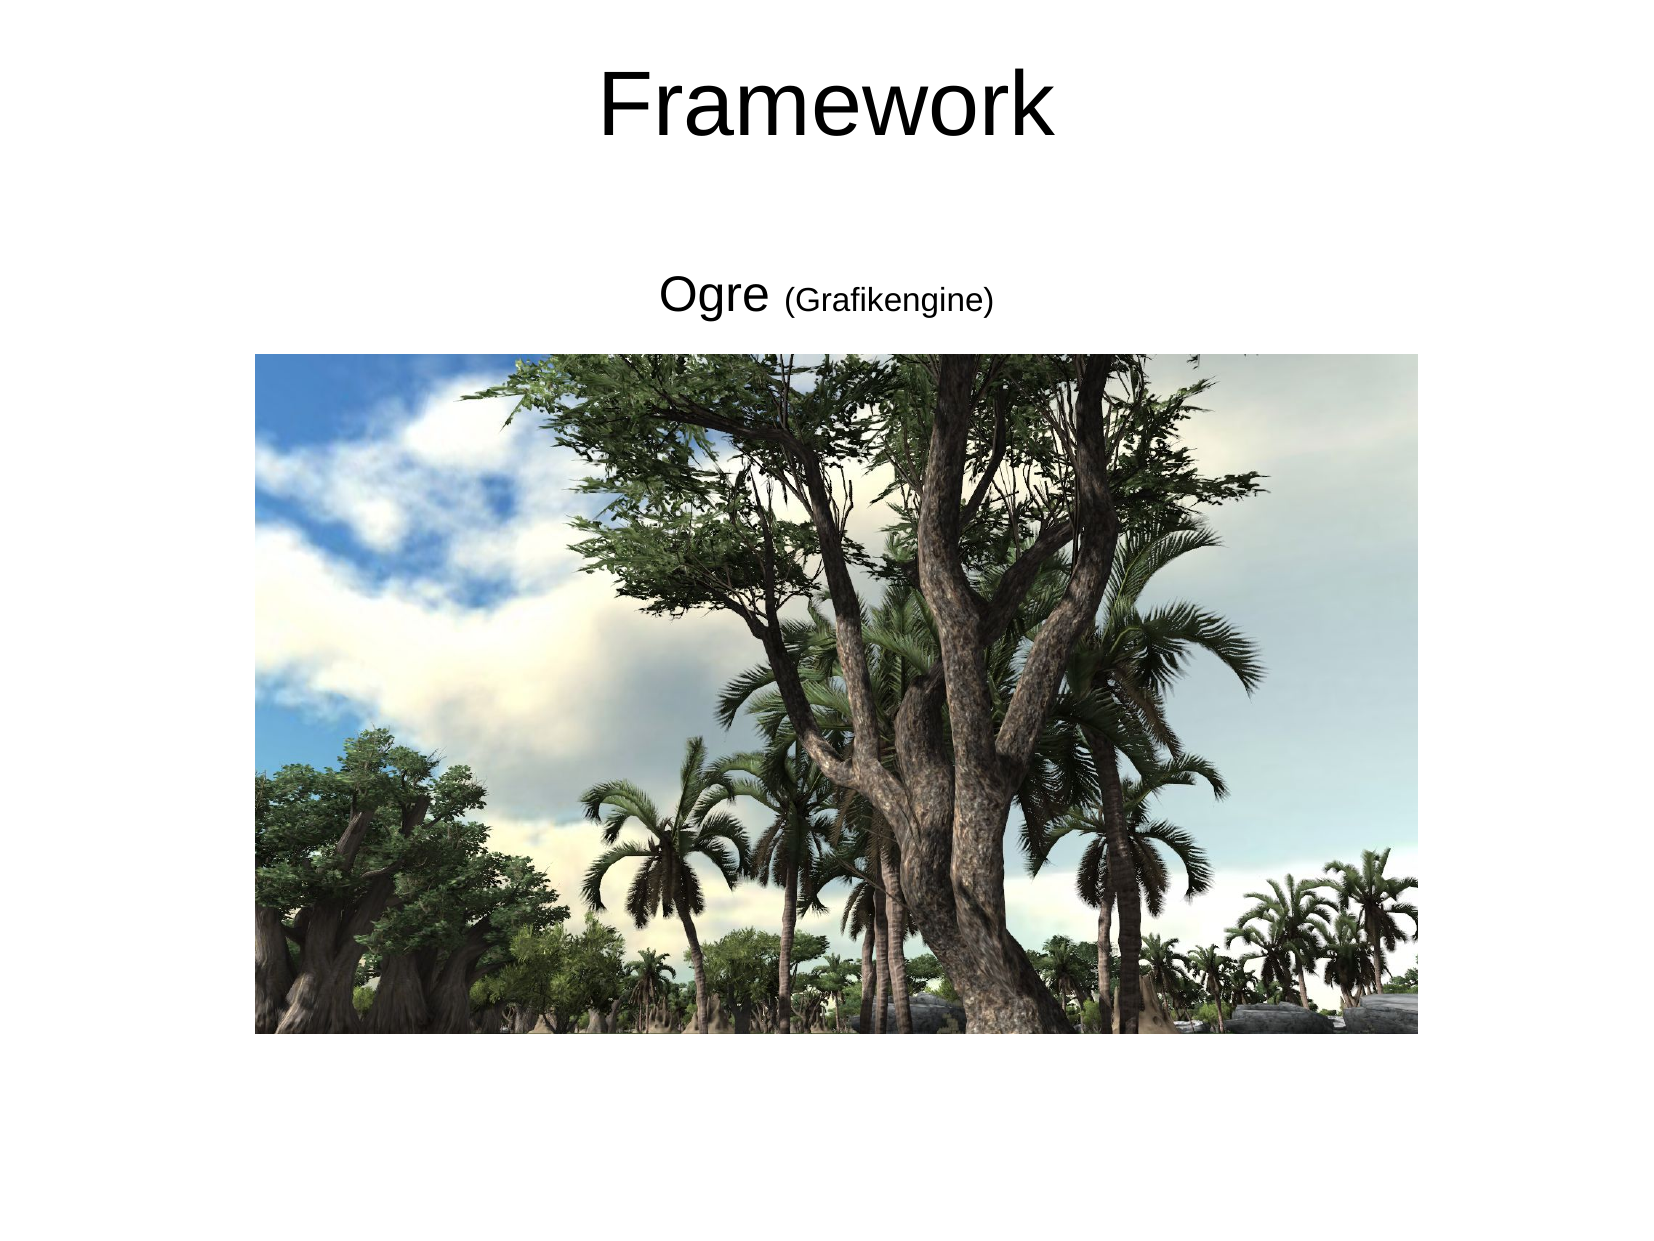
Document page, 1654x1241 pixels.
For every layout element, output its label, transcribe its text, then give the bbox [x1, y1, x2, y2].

title Framework [82, 0, 1571, 208]
picture [255, 354, 1418, 1034]
text_box Ogre (Grafikengine) [82, 265, 1571, 325]
